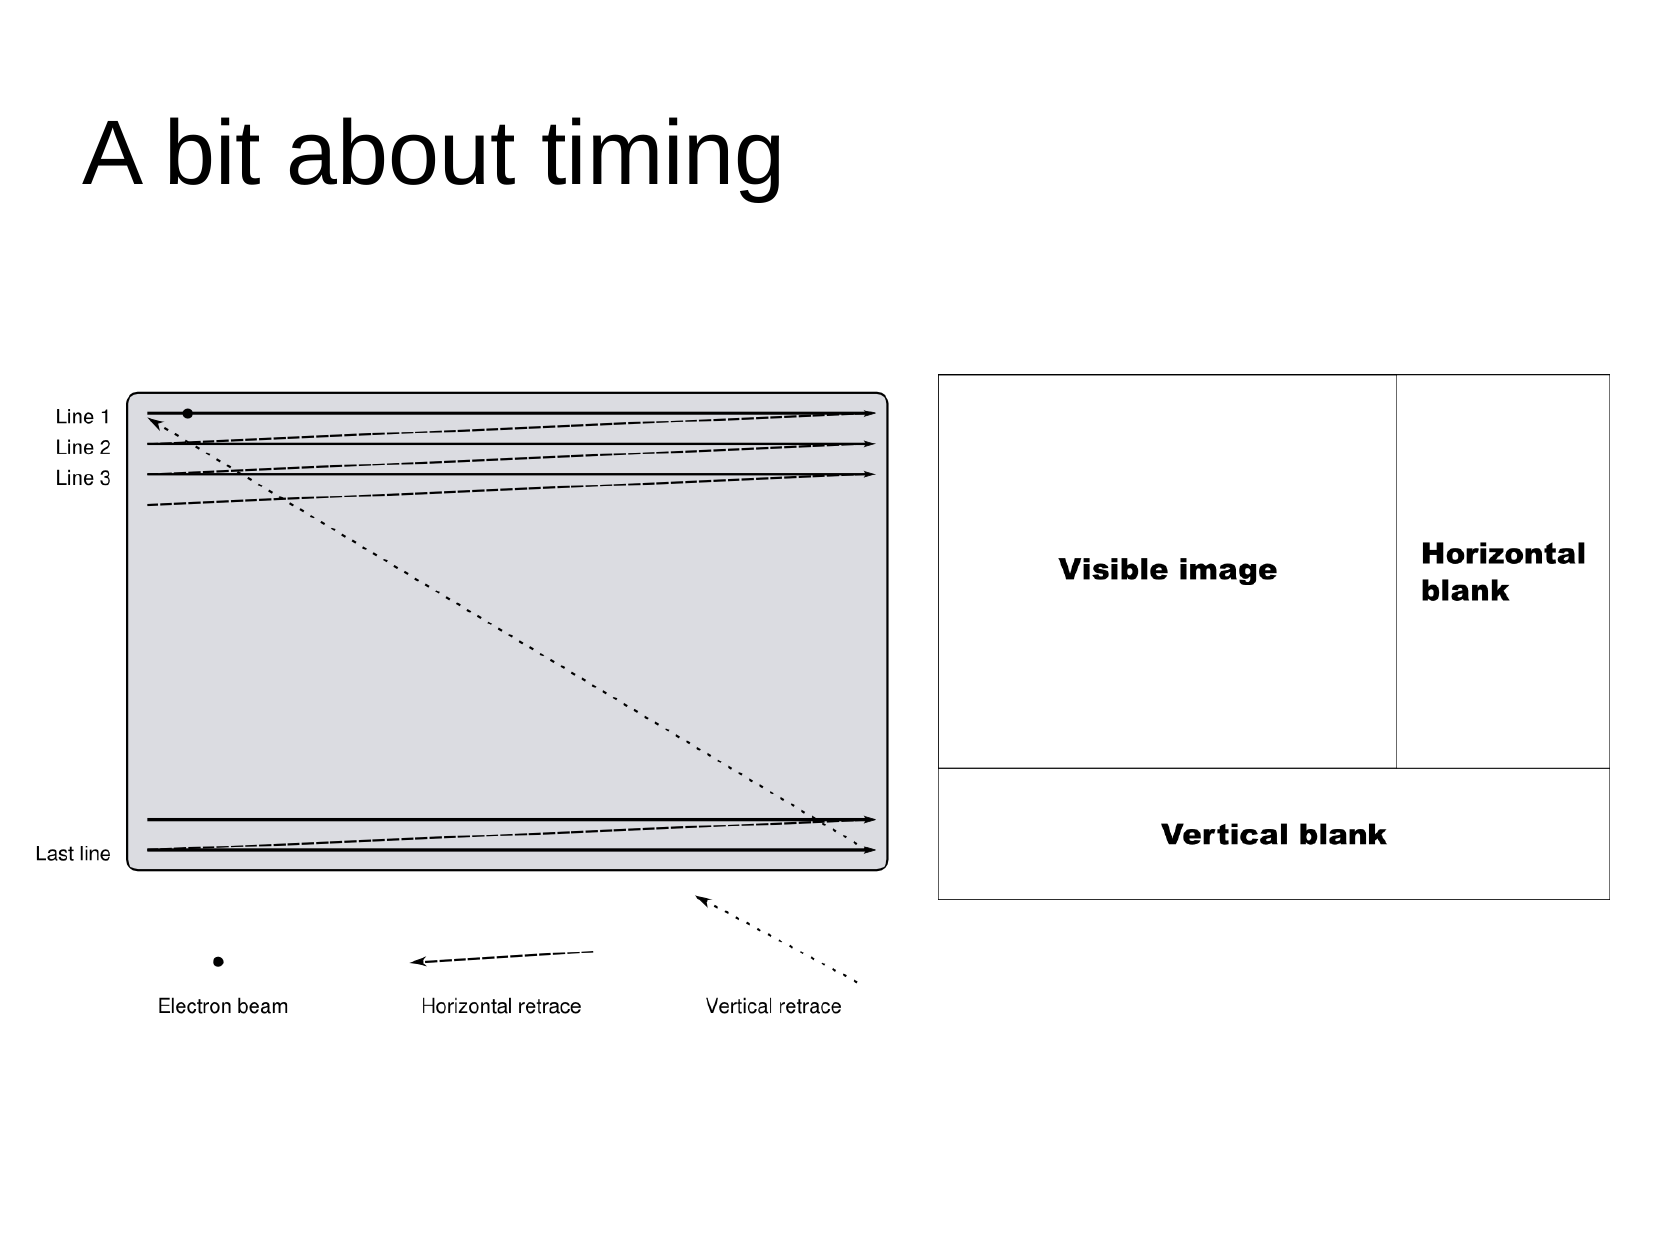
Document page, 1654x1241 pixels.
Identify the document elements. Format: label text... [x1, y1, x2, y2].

title A bit about timing [82, 49, 1571, 257]
picture [25, 337, 1610, 1048]
